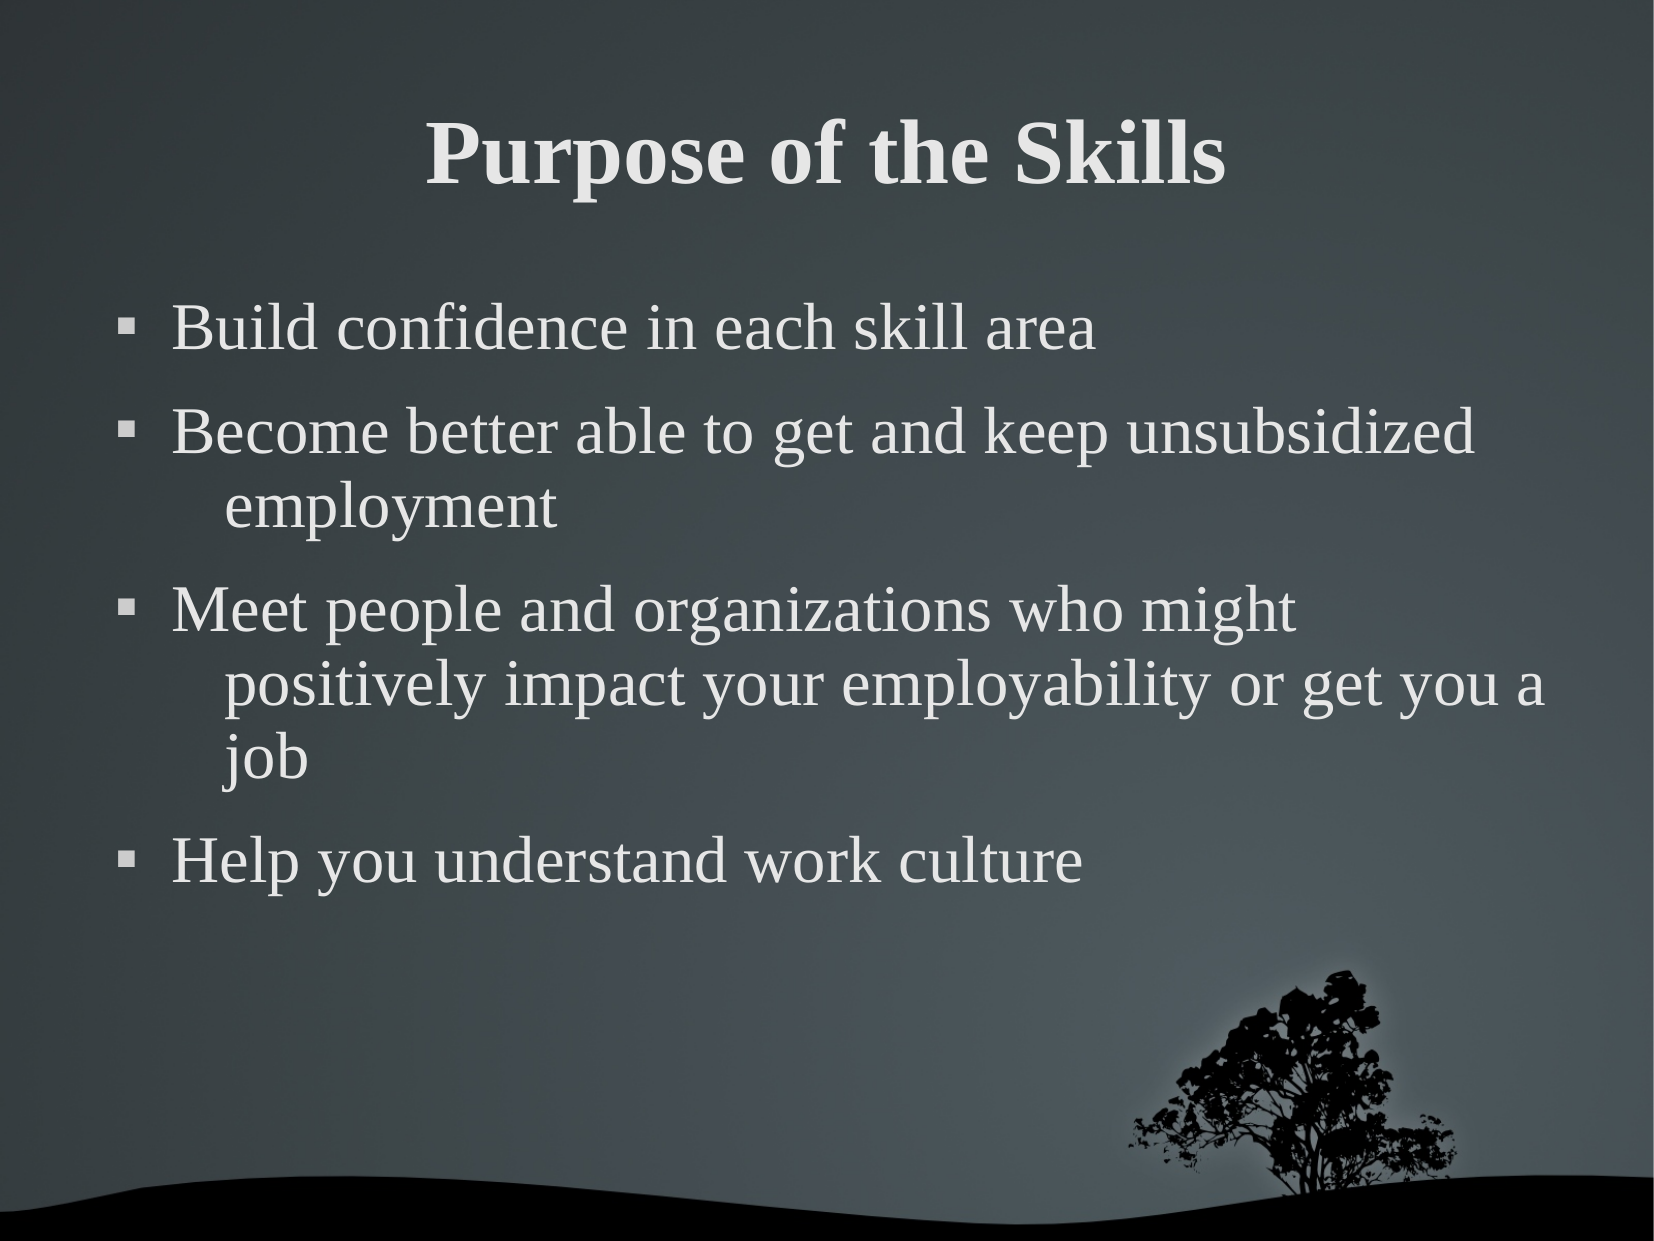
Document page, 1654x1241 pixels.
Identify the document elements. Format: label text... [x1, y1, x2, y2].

title Purpose of the Skills [82, 49, 1571, 257]
picture [0, 0, 1654, 1241]
list Build confidence in each skill area Become better able to get and keep unsubsidized employment Meet people and organizations who might positively impact your employability or get you a job Help you understand work culture [82, 290, 1571, 1109]
